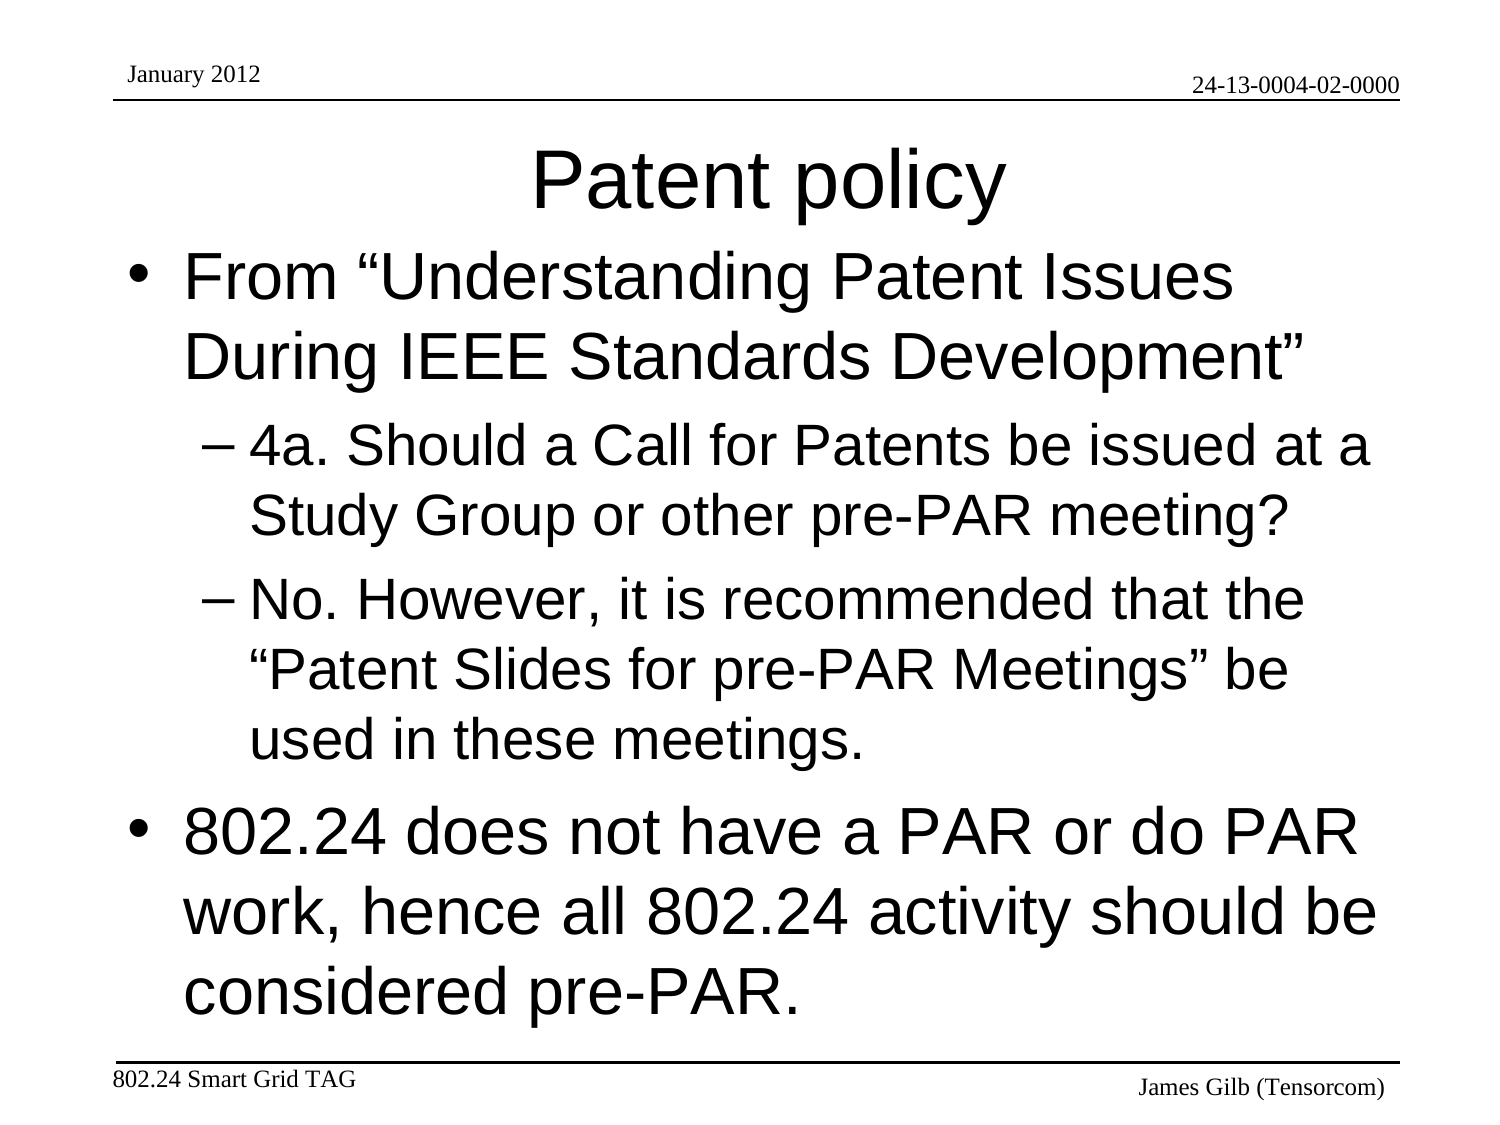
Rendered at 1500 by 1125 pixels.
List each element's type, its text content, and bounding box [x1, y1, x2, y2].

list From “Understanding Patent Issues During IEEE Standards Development” 4a. Should a Call for Patents be issued at a Study Group or other pre-PAR meeting? No. However, it is recommended that the “Patent Slides for pre-PAR Meetings” be used in these meetings. 802.24 does not have a PAR or do PAR work, hence all 802.24 activity should be considered pre-PAR. [112, 224, 1426, 1051]
title Patent policy [112, 112, 1426, 224]
